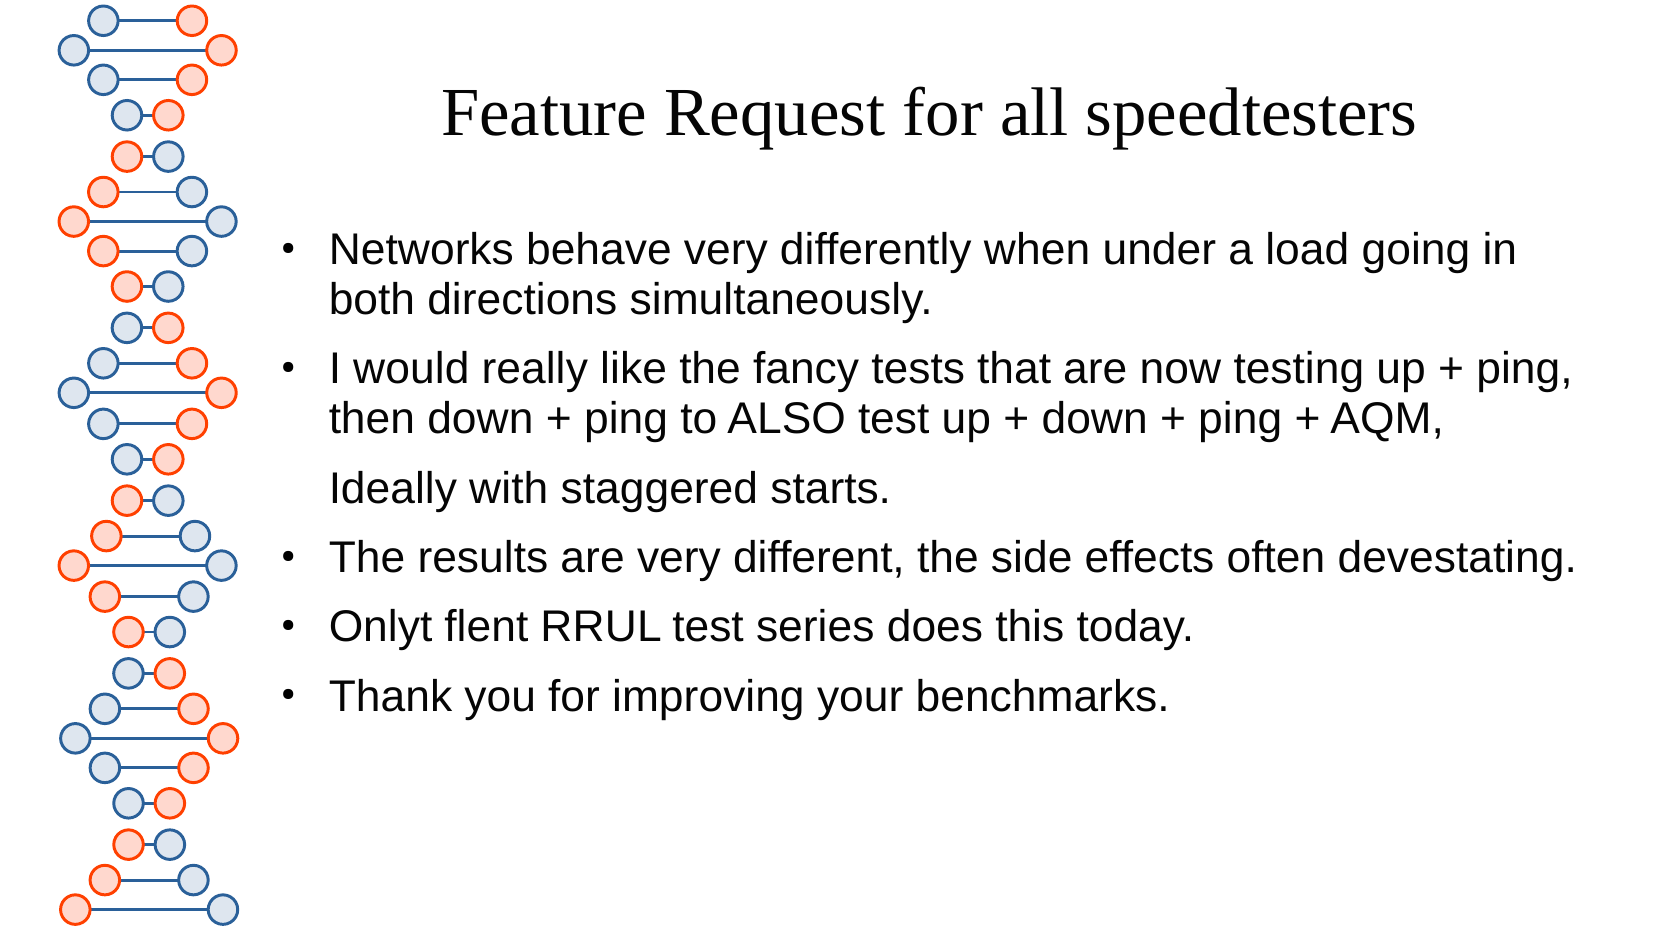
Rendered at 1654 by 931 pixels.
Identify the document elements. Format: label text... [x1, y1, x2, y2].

list Networks behave very differently when under a load going in both directions simultaneously. I would really like the fancy tests that are now testing up + ping, then down + ping to ALSO test up + down + ping + AQM, Ideally with staggered starts. The results are very different, the side effects often devestating. Onlyt flent RRUL test series does this today. Thank you for improving your benchmarks. [265, 224, 1595, 764]
title Feature Request for all speedtesters [265, 35, 1595, 189]
